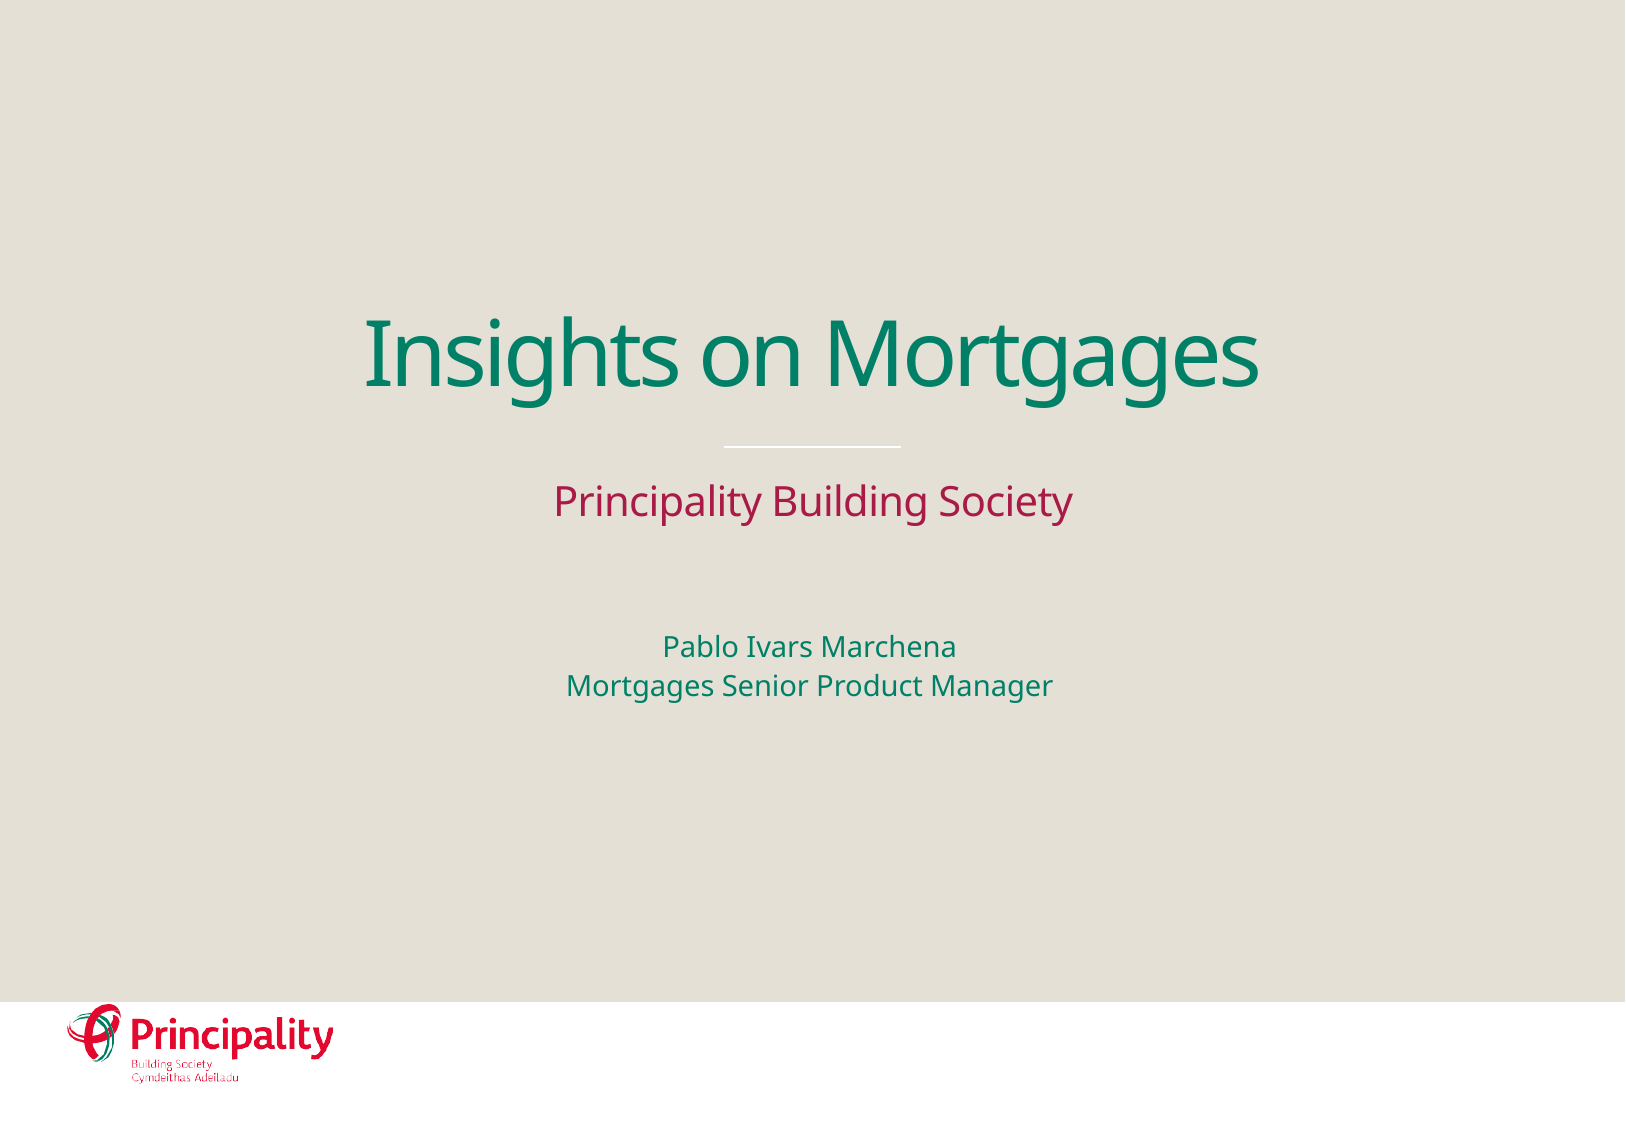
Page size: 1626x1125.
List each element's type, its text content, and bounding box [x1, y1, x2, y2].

text_box [0, 0, 1625, 1002]
text_box Insights on Mortgages [164, 131, 1463, 405]
text_box Principality Building Society [341, 481, 1285, 526]
text_box Pablo Ivars Marchena Mortgages Senior Product Manager [578, 624, 1047, 704]
